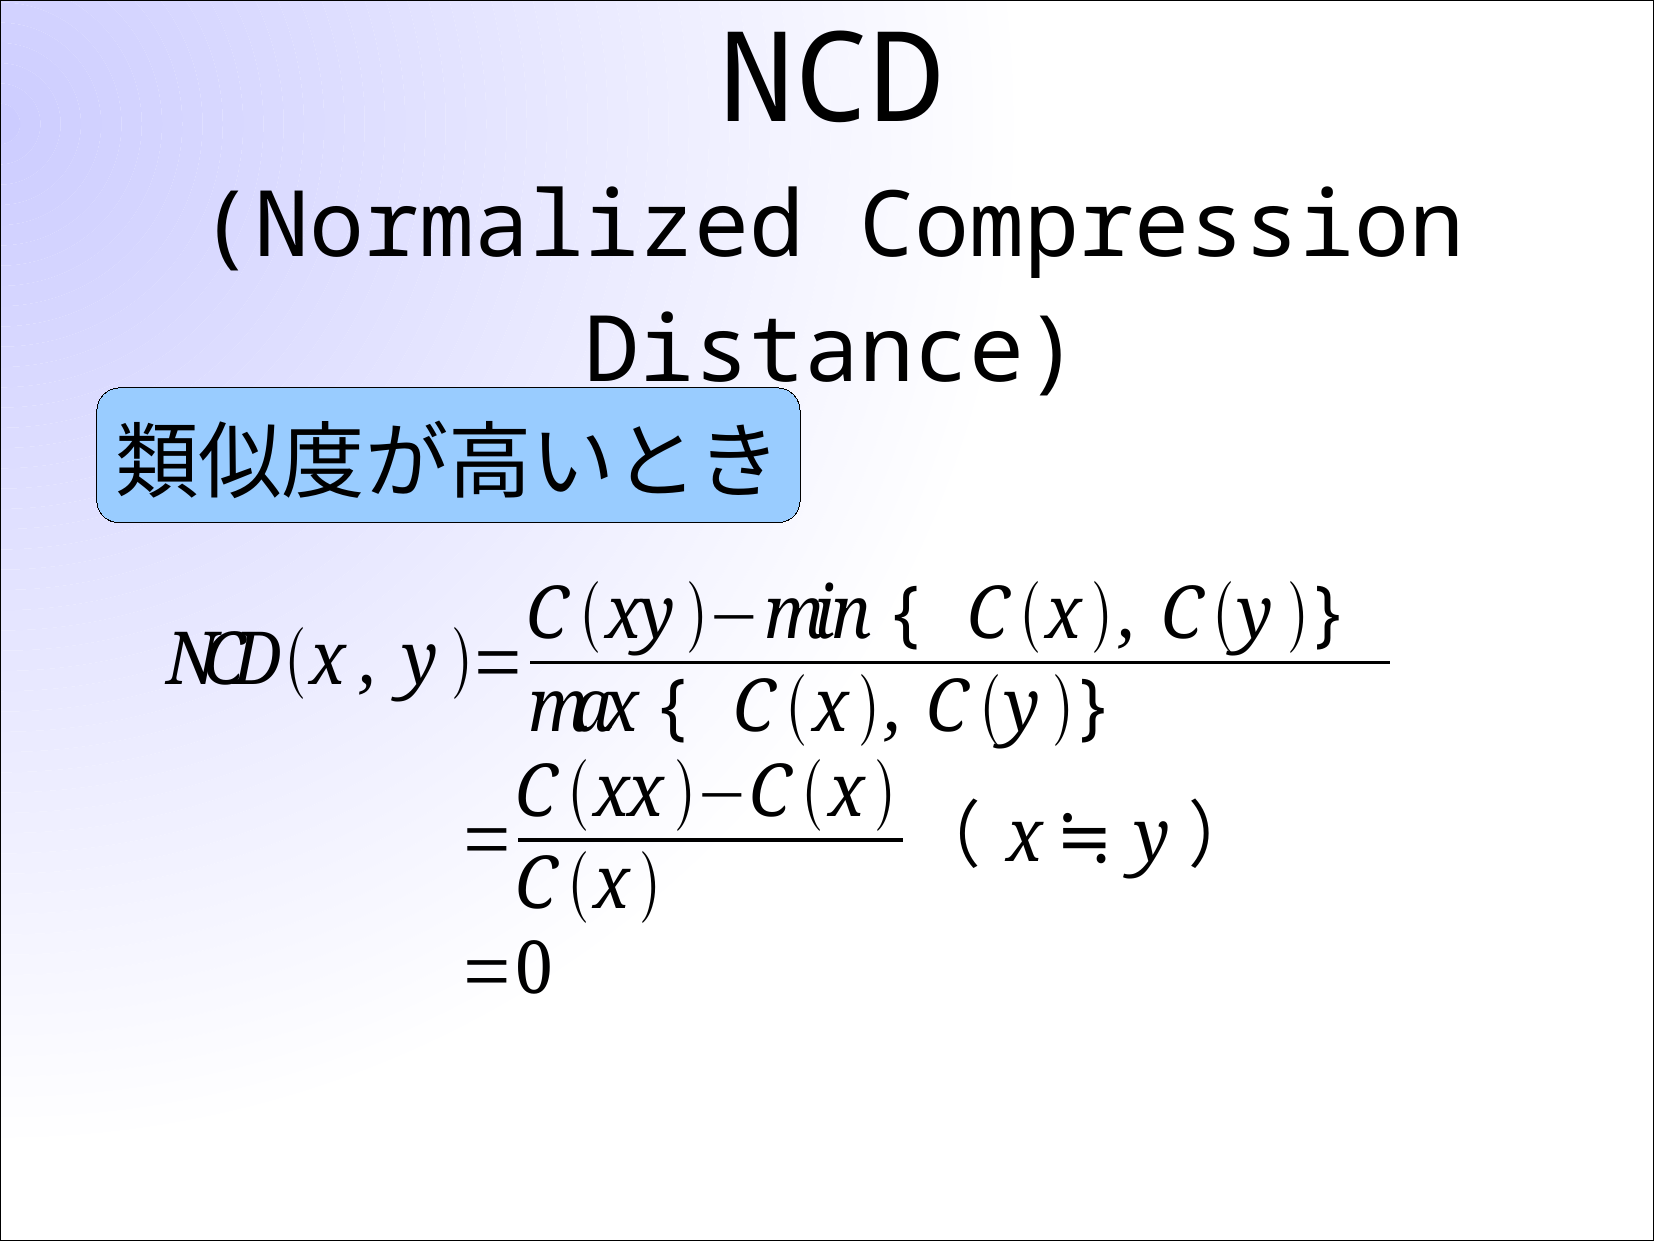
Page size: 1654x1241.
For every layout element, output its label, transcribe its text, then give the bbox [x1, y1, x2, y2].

chart [157, 576, 1399, 1004]
text_box 類似度が高いとき [96, 387, 801, 523]
title NCD (Normalized Compression Distance) [58, 90, 1607, 307]
